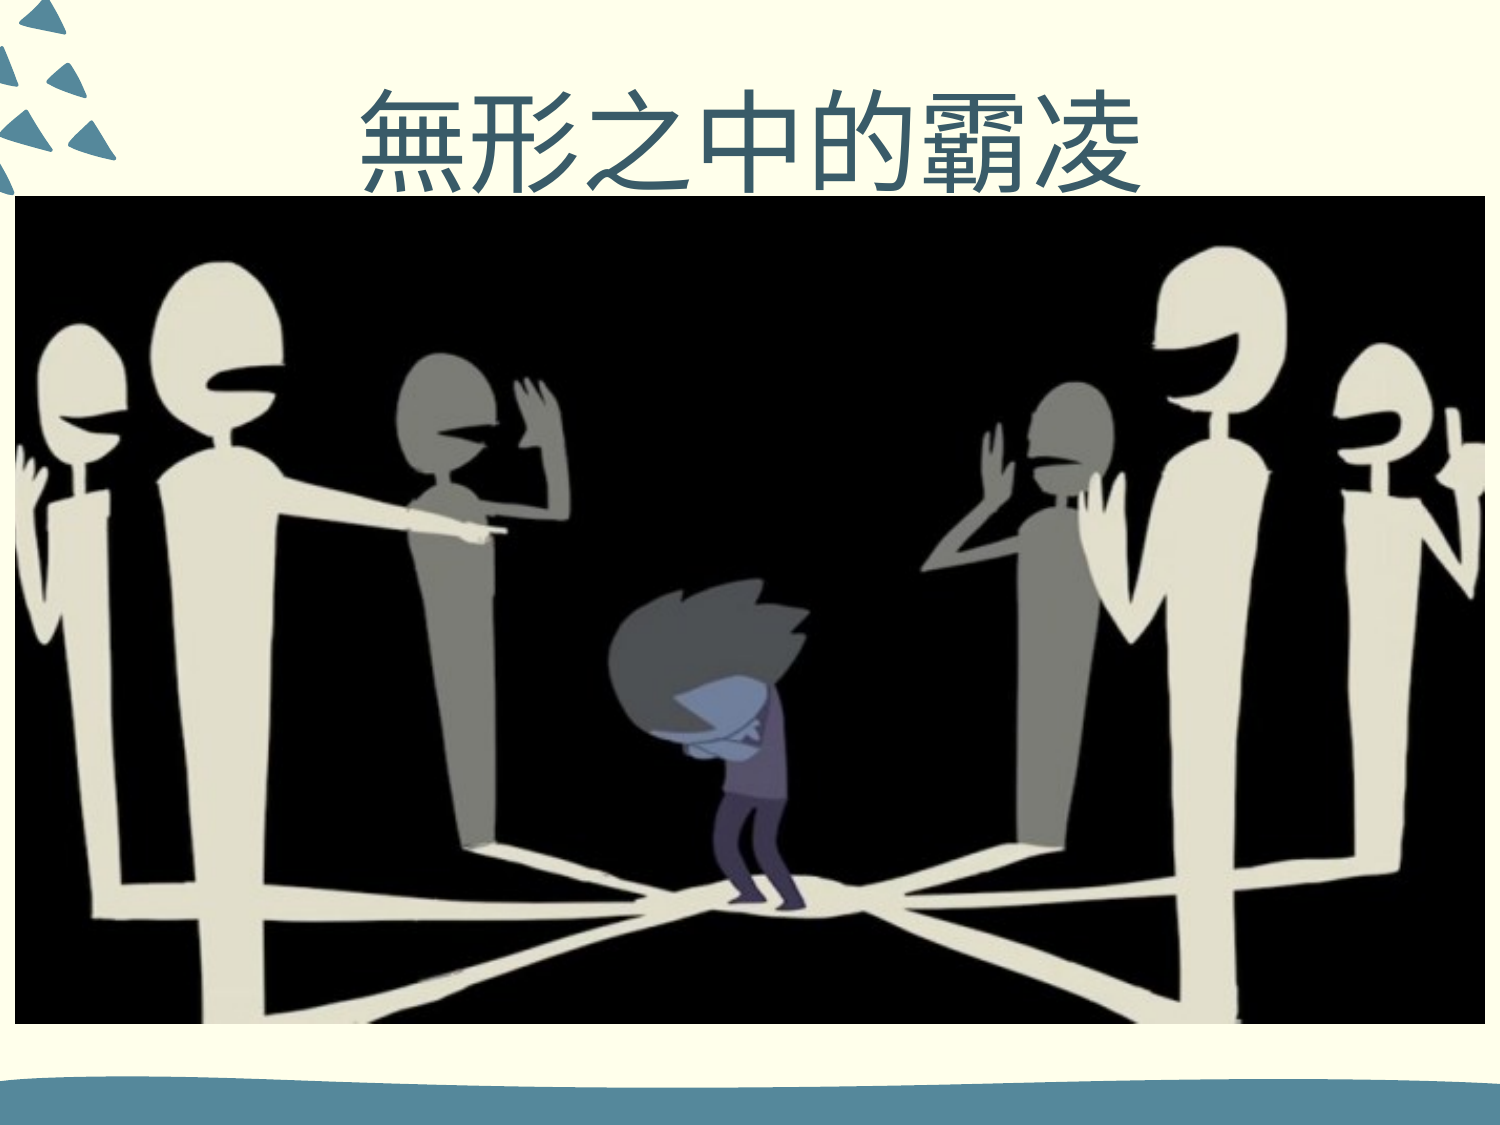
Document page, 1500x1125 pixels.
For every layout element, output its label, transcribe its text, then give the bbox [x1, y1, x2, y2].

text_box [68, 120, 117, 161]
text_box [0, 109, 53, 152]
title 無形之中的霸凌 [75, 45, 1425, 196]
text_box [0, 46, 19, 87]
text_box [46, 62, 87, 99]
picture [15, 196, 1485, 1024]
text_box [19, 0, 67, 35]
text_box [0, 1076, 1500, 1125]
text_box [0, 163, 15, 196]
